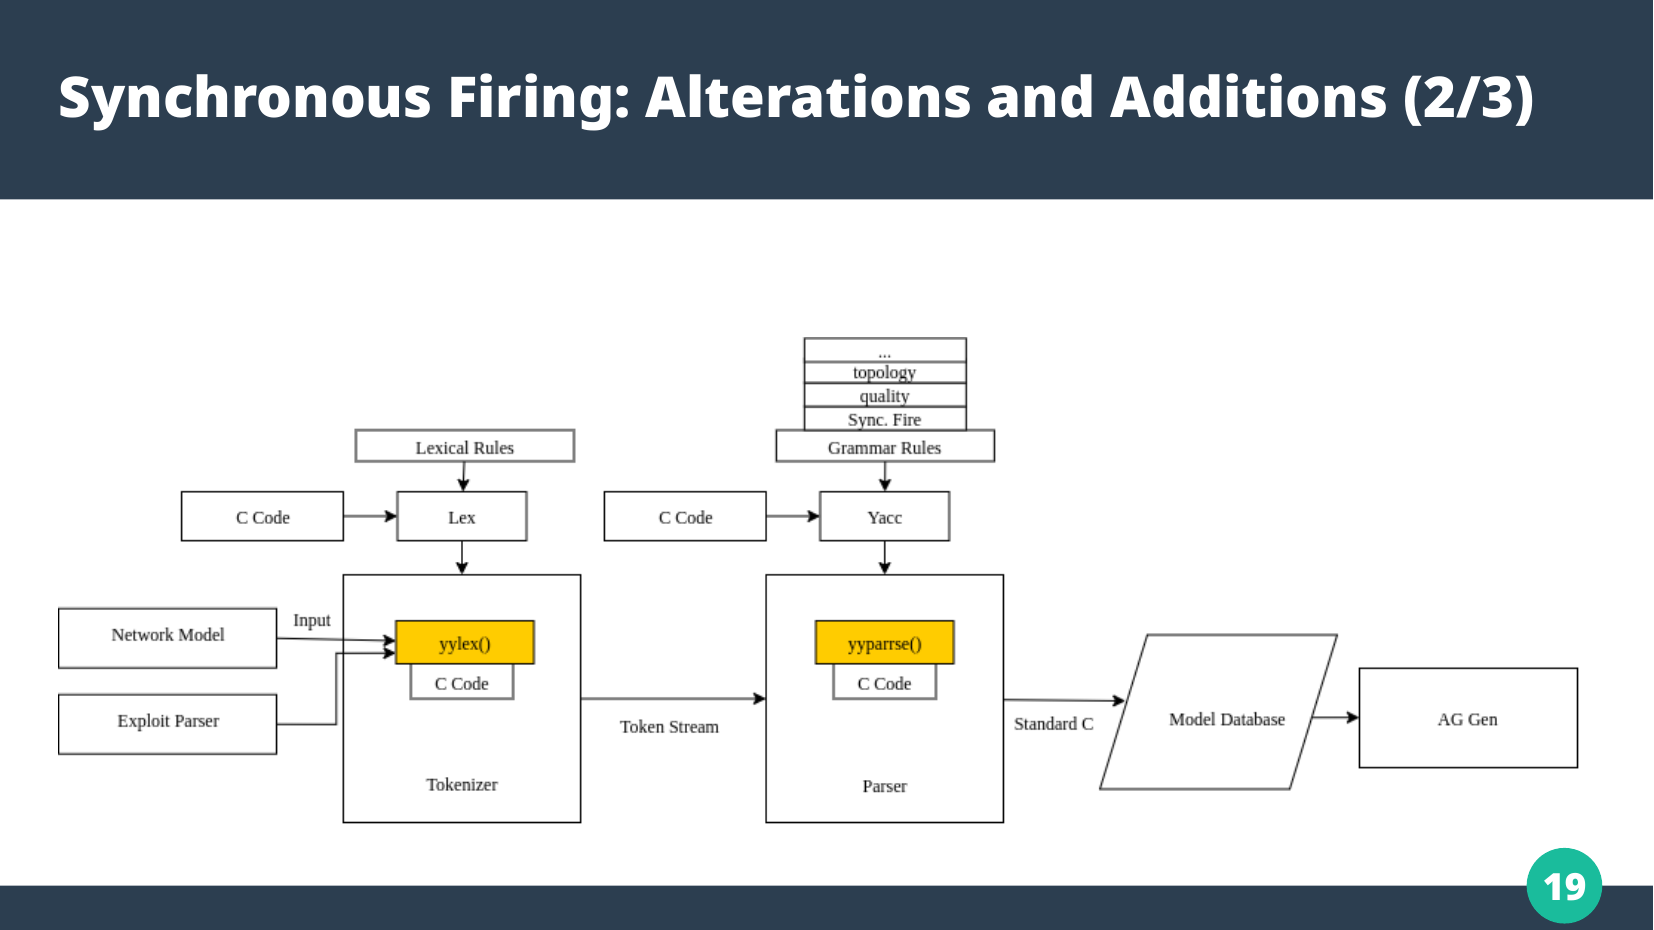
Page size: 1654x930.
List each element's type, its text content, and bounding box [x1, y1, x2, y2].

title Synchronous Firing: Alterations and Additions (2/3) [58, 36, 1594, 156]
picture [58, 337, 1580, 826]
